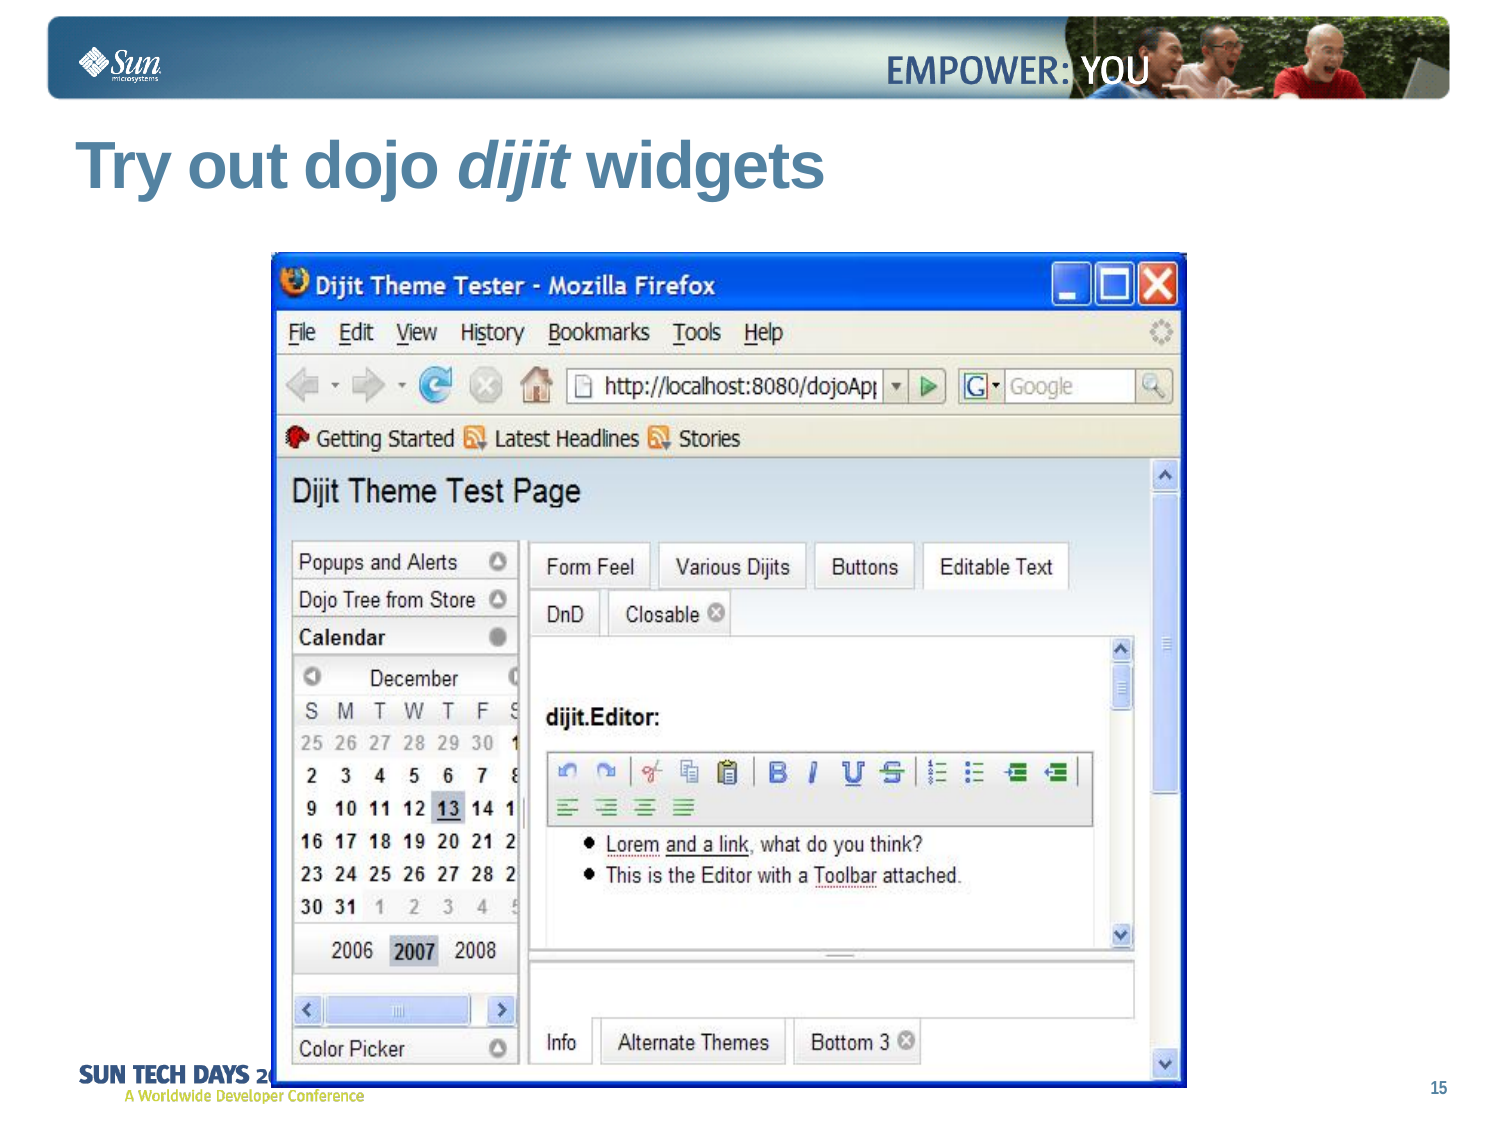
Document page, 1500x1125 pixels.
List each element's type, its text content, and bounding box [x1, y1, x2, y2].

title Try out dojo dijit widgets [75, 134, 1437, 239]
picture [0, 0, 1500, 1125]
